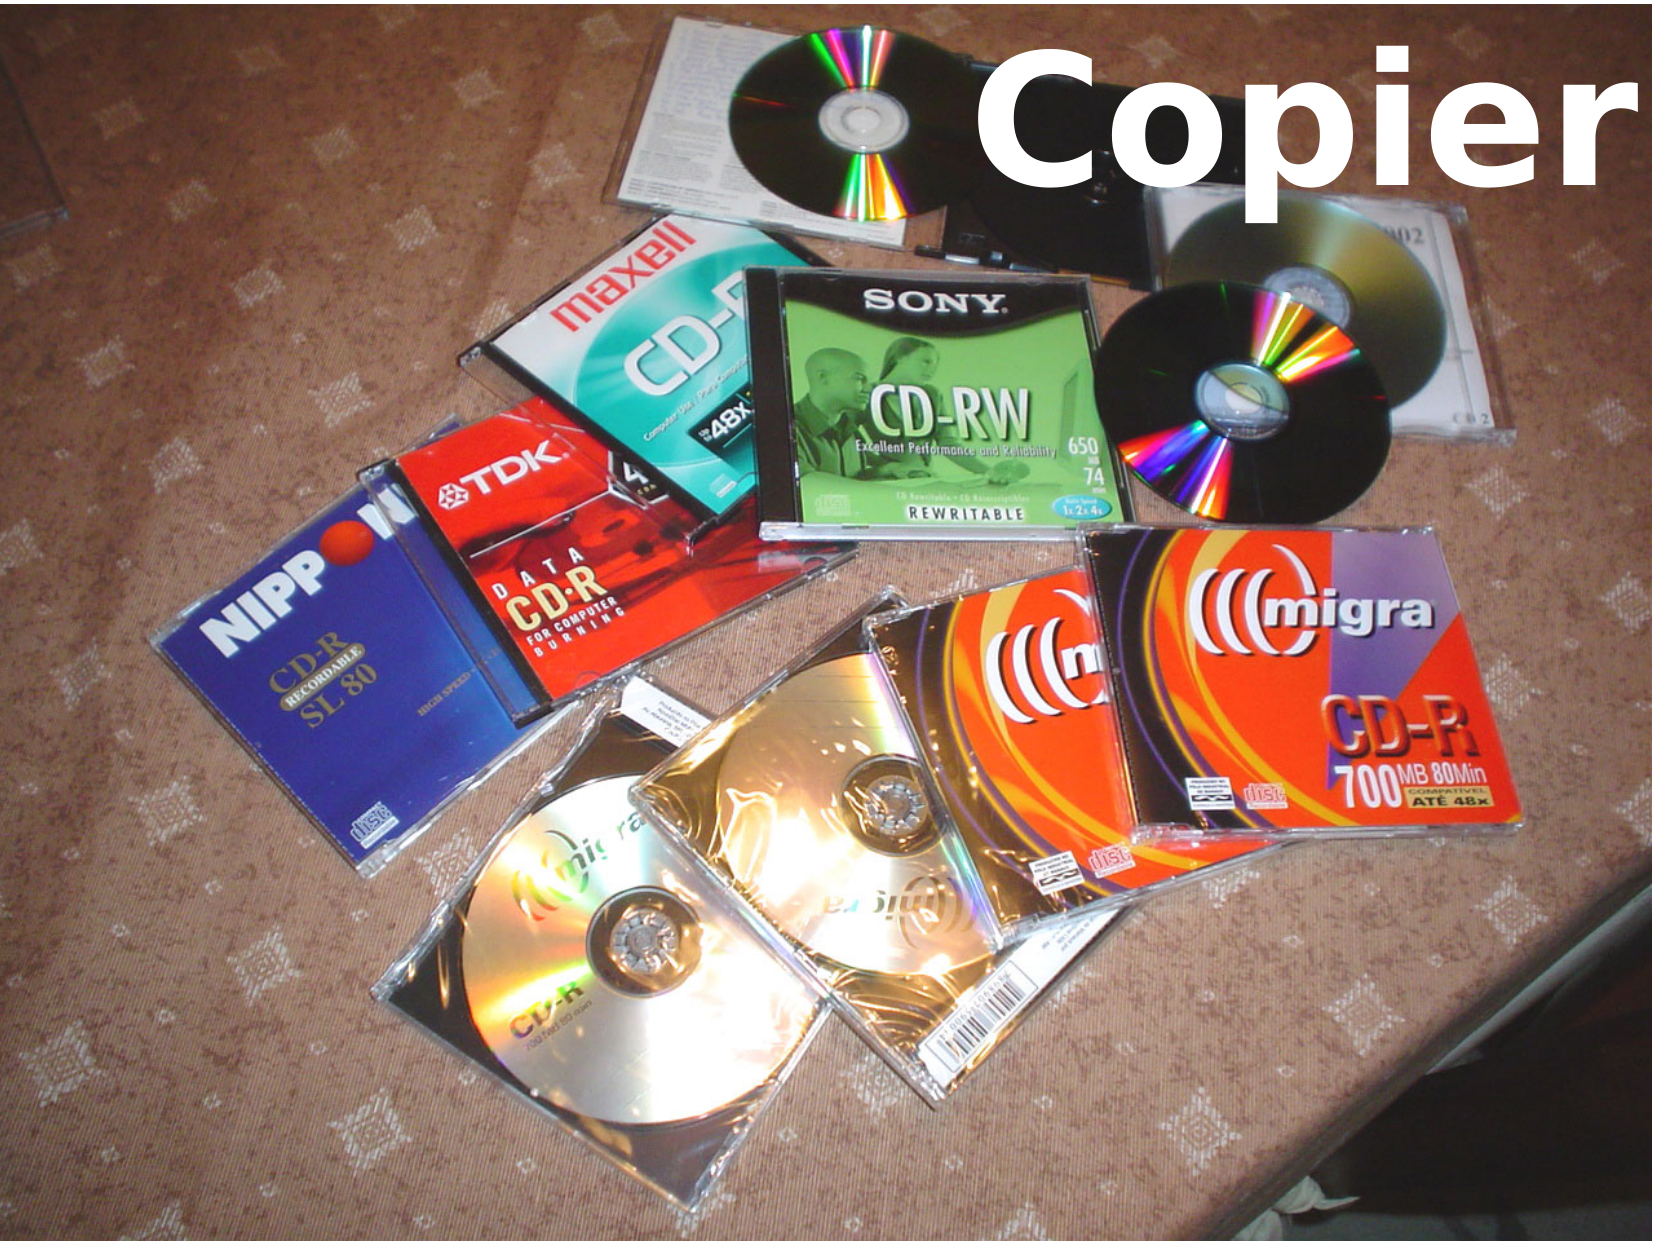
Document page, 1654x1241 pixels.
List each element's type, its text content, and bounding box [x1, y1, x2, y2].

picture [0, 4, 1652, 1241]
text_box Copier [797, 8, 1654, 237]
